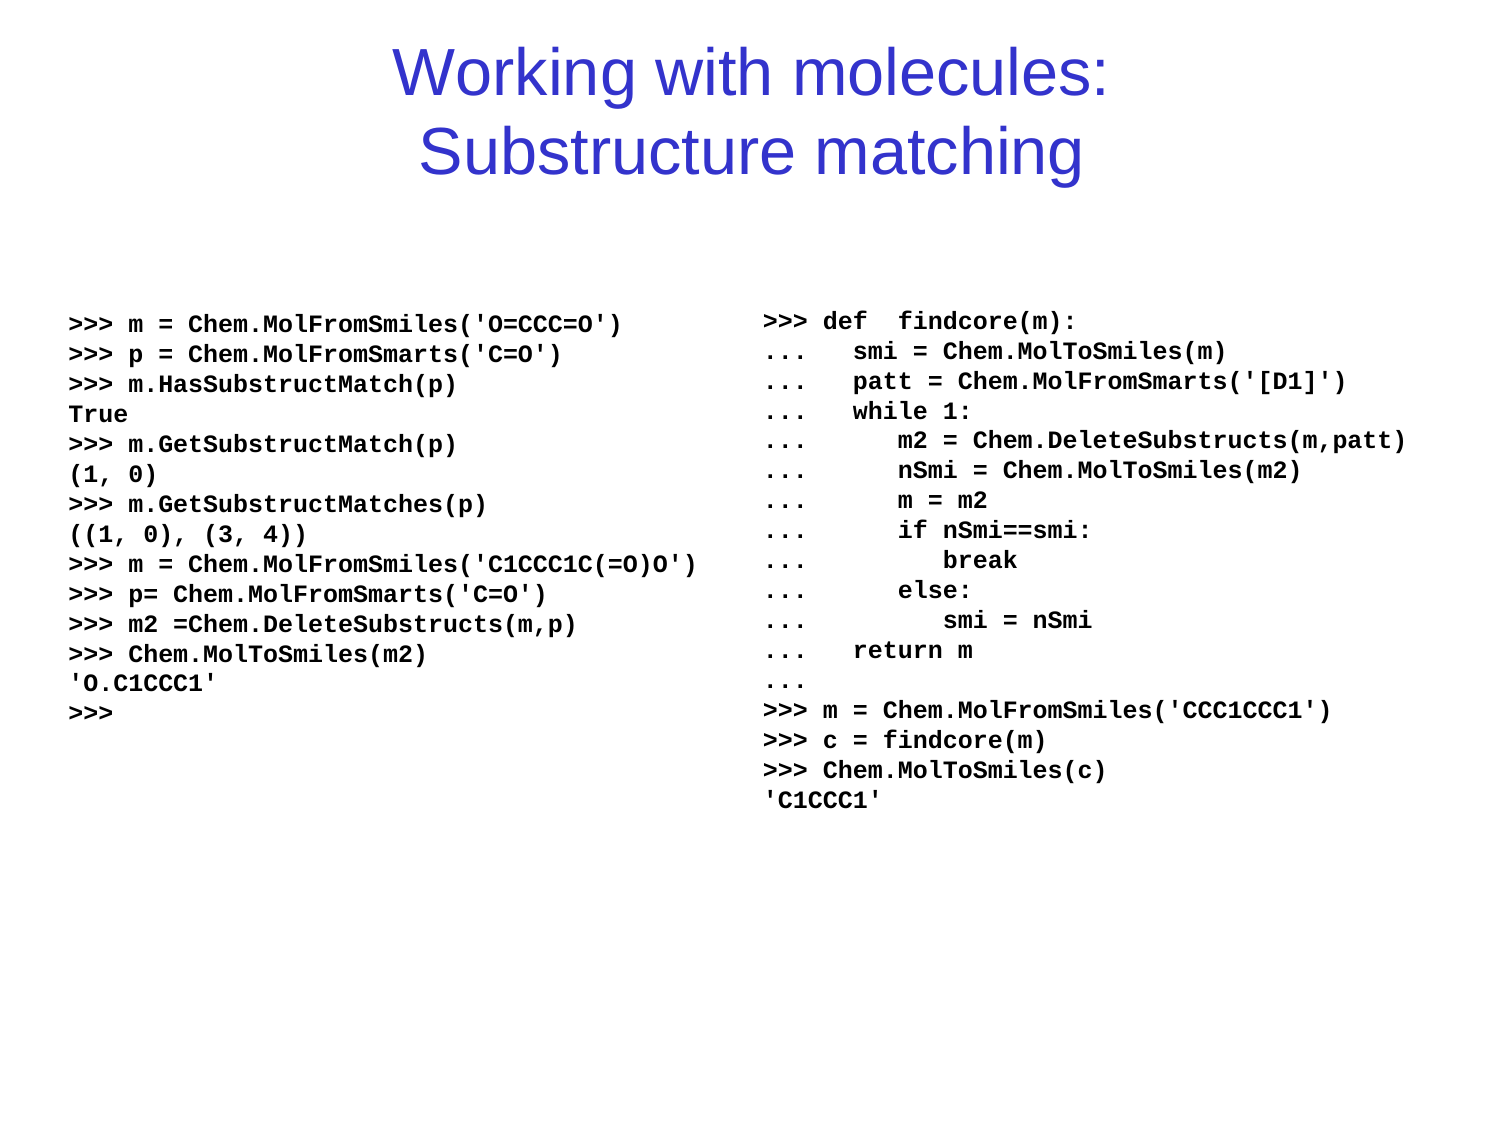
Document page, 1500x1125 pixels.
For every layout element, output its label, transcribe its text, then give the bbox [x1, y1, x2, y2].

text_box >>> m = Chem.MolFromSmiles('O=CCC=O') >>> p = Chem.MolFromSmarts('C=O') >>> m.HasSubstructMatch(p) True >>> m.GetSubstructMatch(p) (1, 0) >>> m.GetSubstructMatches(p) ((1, 0), (3, 4)) >>> m = Chem.MolFromSmiles('C1CCC1C(=O)O') >>> p= Chem.MolFromSmarts('C=O') >>> m2 =Chem.DeleteSubstructs(m,p) >>> Chem.MolToSmiles(m2) 'O.C1CCC1' >>> [53, 299, 748, 765]
text_box >>> def findcore(m): ... smi = Chem.MolToSmiles(m) ... patt = Chem.MolFromSmarts('[D1]') ... while 1: ... m2 = Chem.DeleteSubstructs(m,patt) ... nSmi = Chem.MolToSmiles(m2) ... m = m2 ... if nSmi==smi: ... break ... else: ... smi = nSmi ... return m ... >>> m = Chem.MolFromSmiles('CCC1CCC1') >>> c = findcore(m) >>> Chem.MolToSmiles(c) 'C1CCC1' [748, 296, 1500, 822]
title Working with molecules: Substructure matching [116, 14, 1388, 203]
